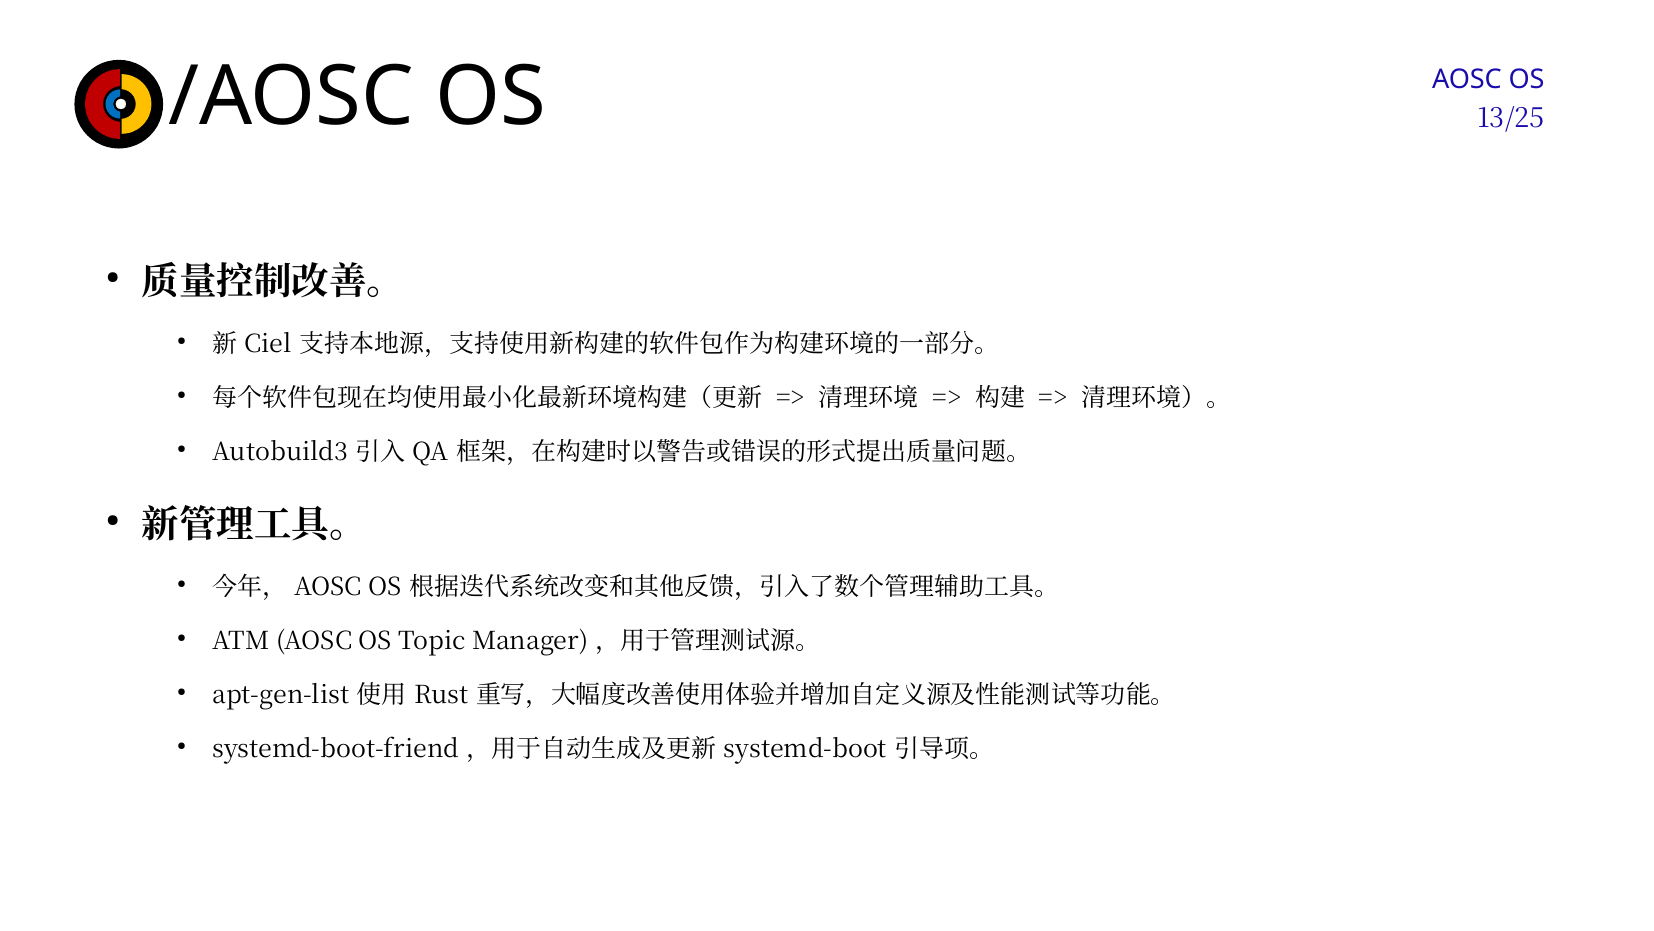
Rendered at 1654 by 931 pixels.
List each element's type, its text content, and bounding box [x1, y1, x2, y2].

picture [71, 57, 153, 151]
text_box AOSC OS 2/25 [1417, 52, 1592, 223]
text_box /AOSC OS [153, 28, 739, 224]
text_box 质量控制改善。 新Ciel支持本地源，支持使用新构建的软件包作为构建环境的一部分。 每个软件包现在均使用最小化最新环境构建（更新 => 清理环境 => 构建 => 清理环境）。 Autobuild3引入QA框架，在构建时以警告或错误的形式提出质量问题。 新管理工具。 今年，AOSC OS根据迭代系统改变和其他反馈，引入了数个管理辅助工具。 ATM (AOSC OS Topic Manager)，用于管理测试源。 apt-gen-list使用Rust重写，大幅度改善使用体验并增加自定义源及性能测试等功能。 systemd-boot-friend，用于自动生成及更新systemd-boot引导项。 [106, 224, 1329, 765]
